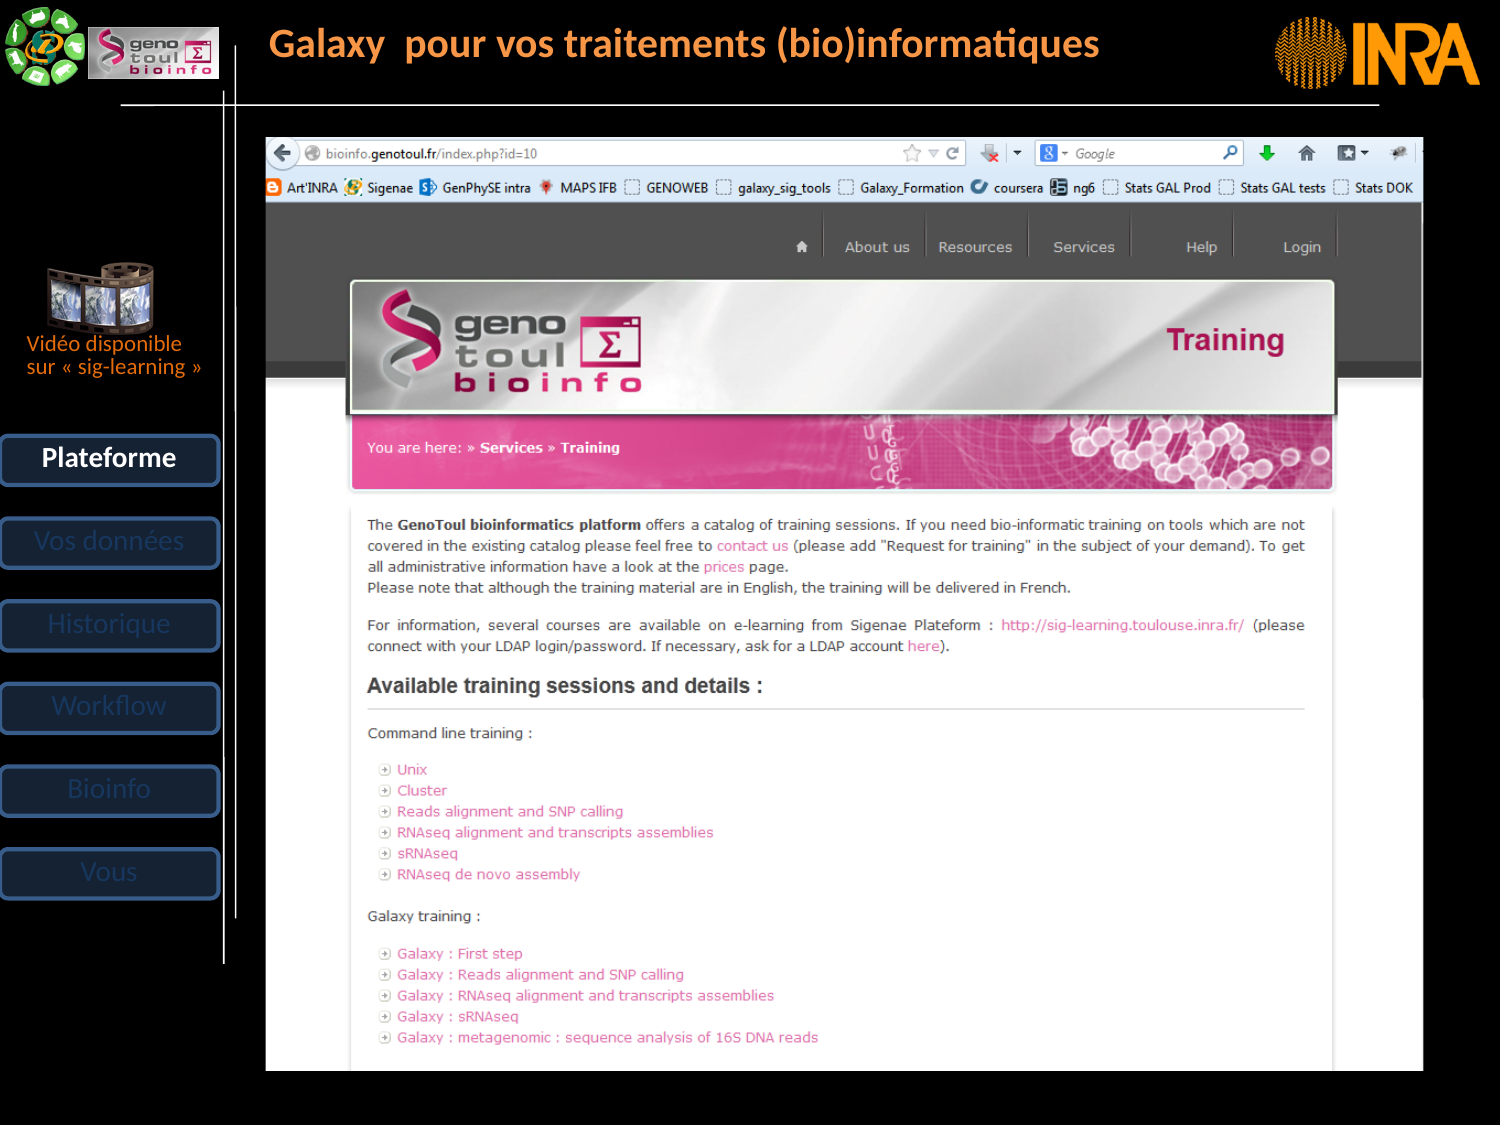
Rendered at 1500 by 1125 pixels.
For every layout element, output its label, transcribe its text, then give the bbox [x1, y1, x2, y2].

text_box Vous [0, 849, 219, 899]
text_box Bioinfo [0, 766, 219, 816]
text_box Vidéo disponible sur « sig-learning » [11, 326, 231, 397]
text_box Plateforme [0, 435, 219, 486]
text_box Workflow [0, 683, 219, 734]
text_box Vos données [0, 518, 219, 568]
picture [265, 137, 1424, 1071]
text_box Galaxy pour vos traitements (bio)informatiques [253, 19, 1270, 85]
text_box Historique [0, 601, 219, 651]
picture [41, 255, 160, 326]
